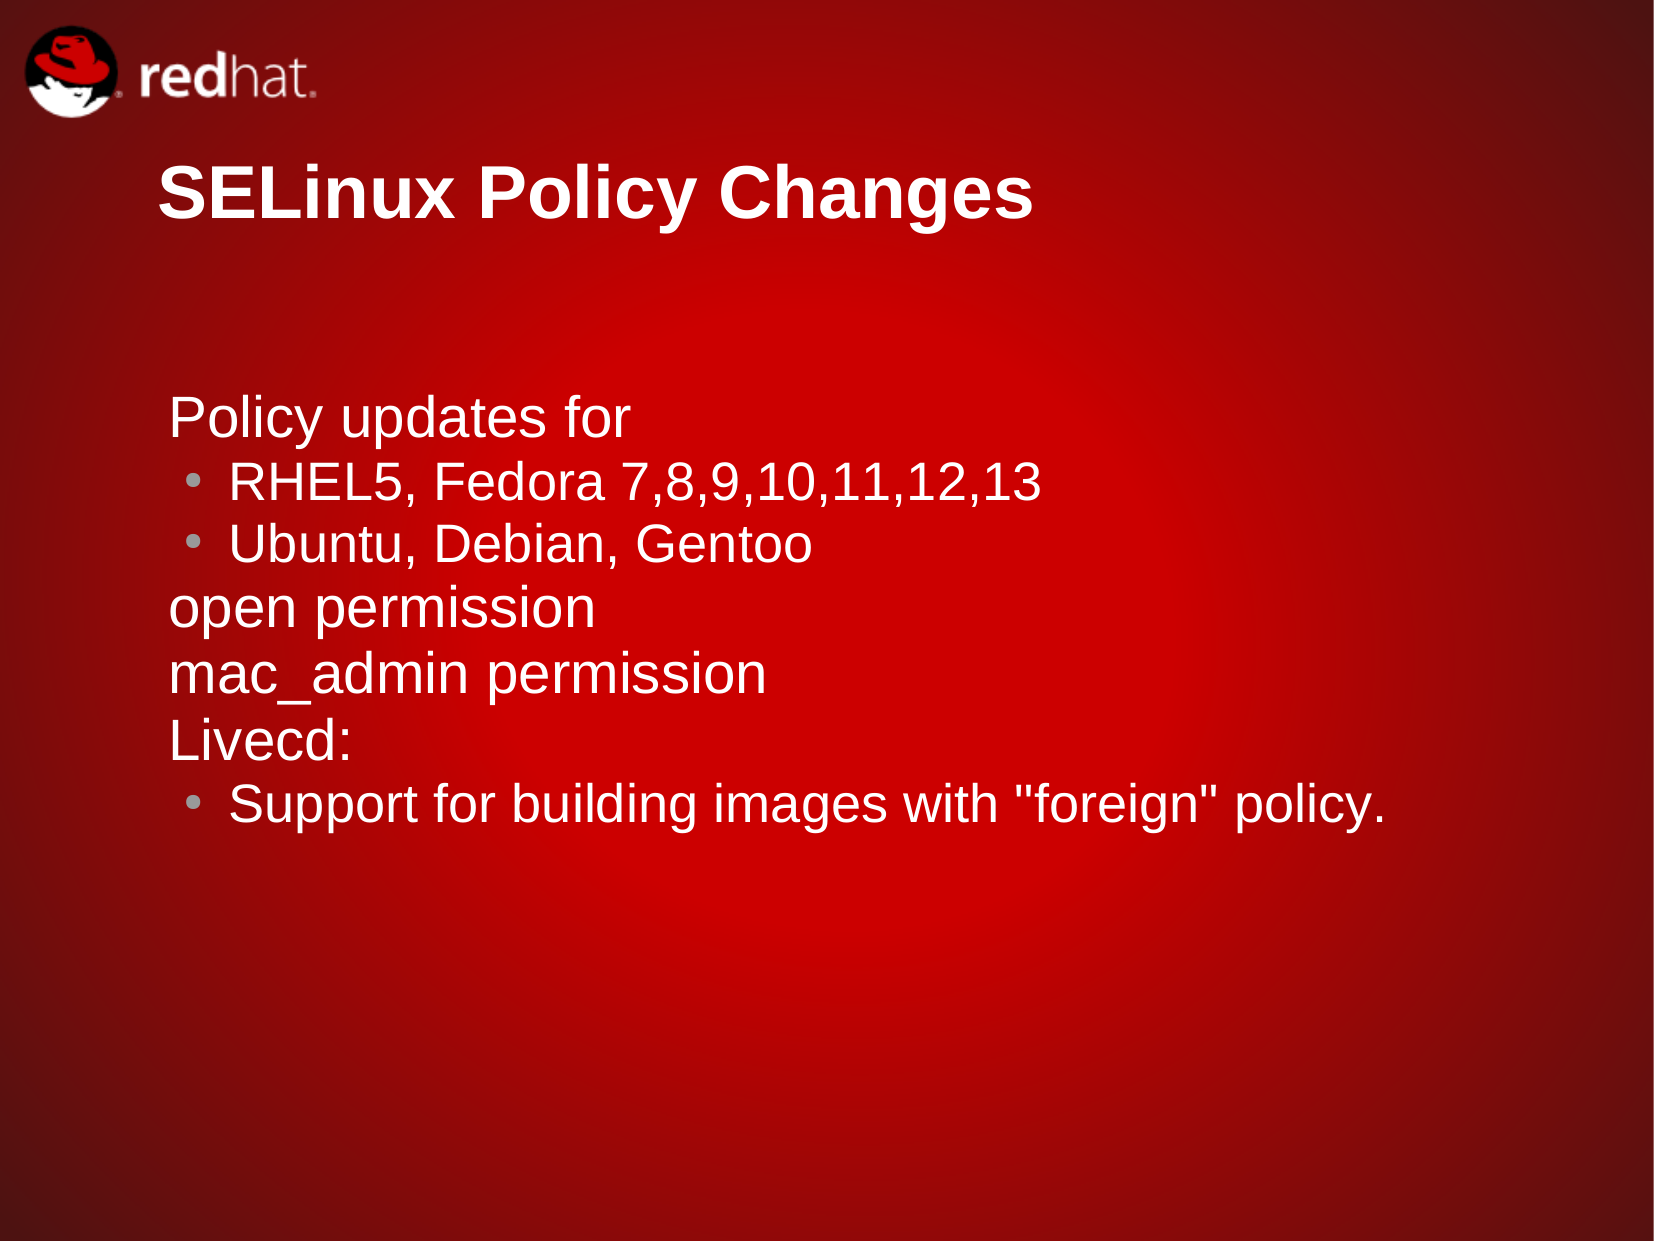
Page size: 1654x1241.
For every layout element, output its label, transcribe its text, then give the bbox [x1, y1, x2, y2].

picture [0, 0, 1654, 1241]
list Policy updates for RHEL5, Fedora 7,8,9,10,11,12,13 Ubuntu, Debian, Gentoo open permission mac_admin permission Livecd: Support for building images with "foreign" policy. [112, 383, 1601, 1163]
title SELinux Policy Changes [157, 150, 1576, 235]
